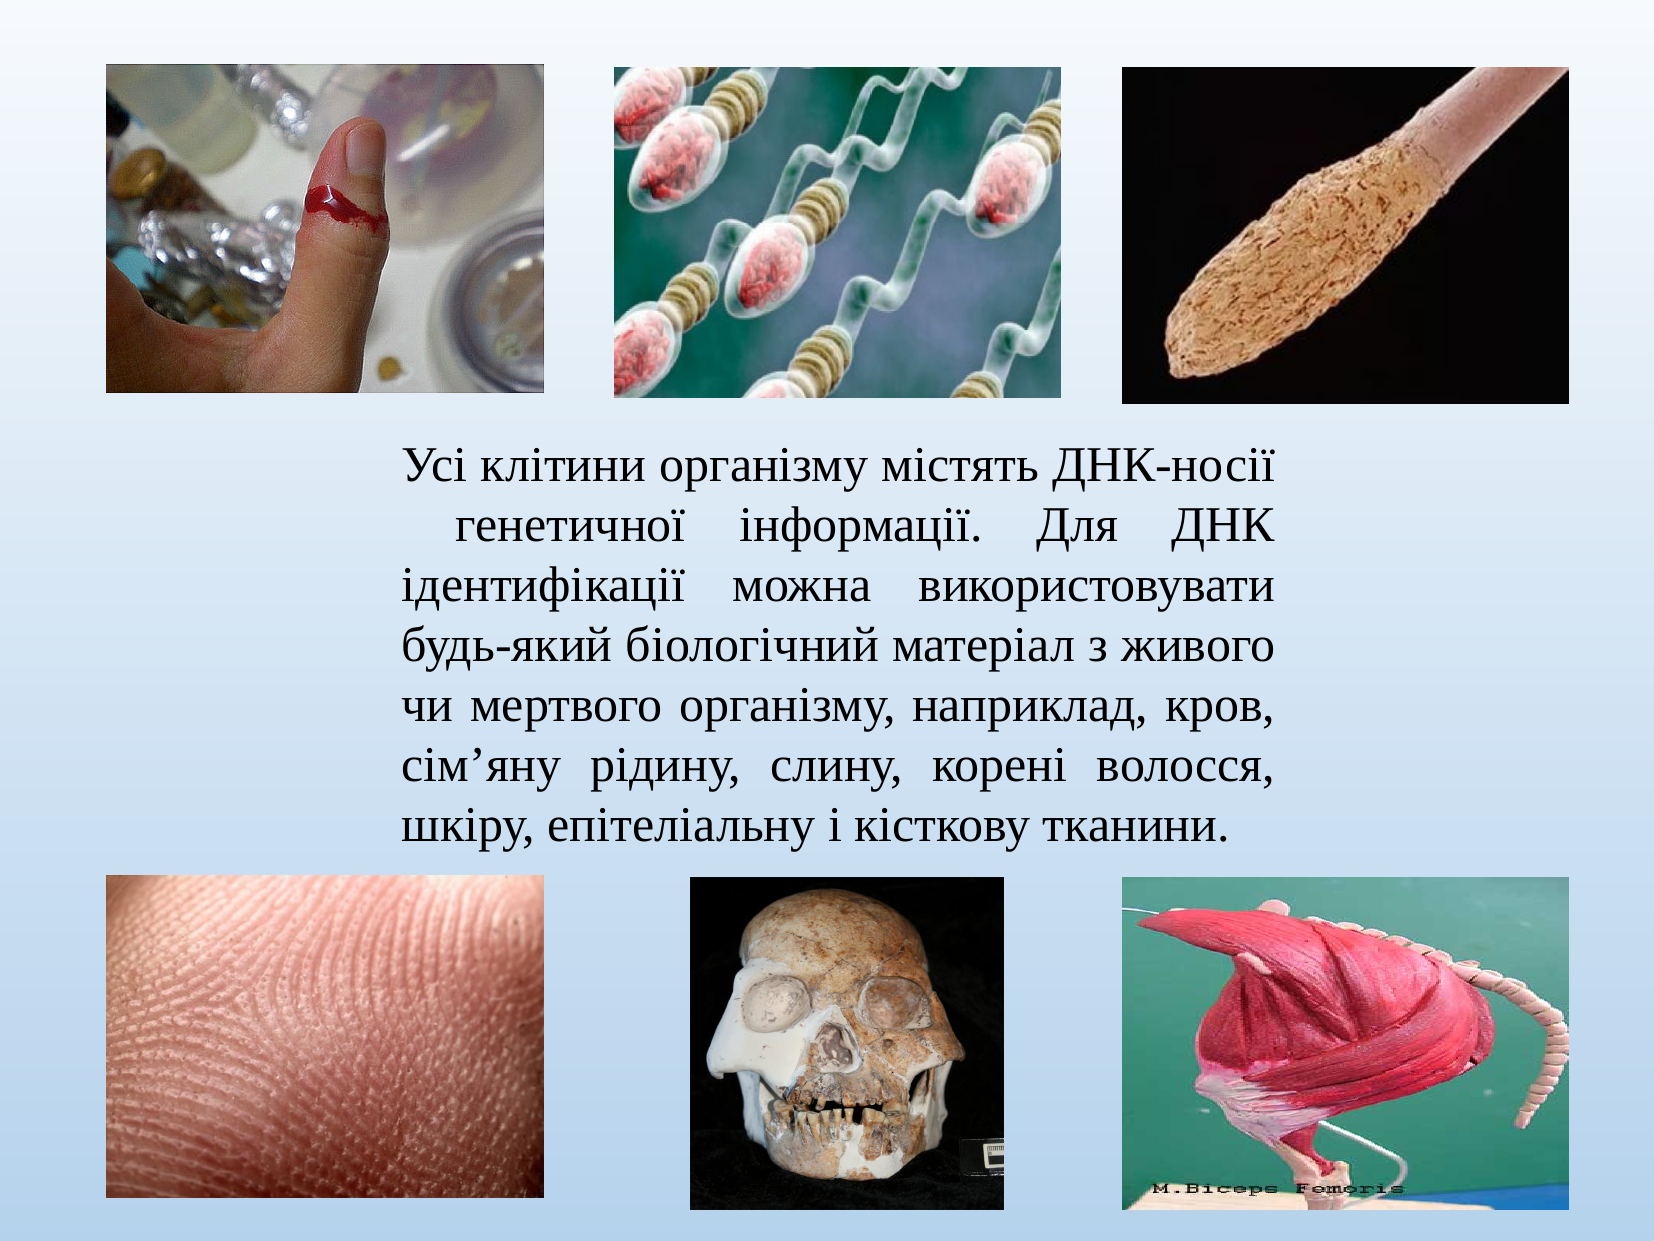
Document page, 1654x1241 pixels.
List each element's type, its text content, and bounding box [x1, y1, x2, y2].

picture [614, 67, 1061, 398]
picture [690, 877, 1004, 1210]
picture [1122, 877, 1569, 1210]
picture [106, 64, 544, 393]
list Усі клітини організму містять ДНК-носії генетичної інформації. Для ДНК ідентифікації можна використовувати будь-який біологічний матеріал з живого чи мертвого організму, наприклад, кров, сім’яну рідину, слину, корені волосся, шкіру, епітеліальну і кісткову тканини. [401, 431, 1276, 867]
picture [106, 875, 544, 1198]
picture [1122, 67, 1569, 404]
